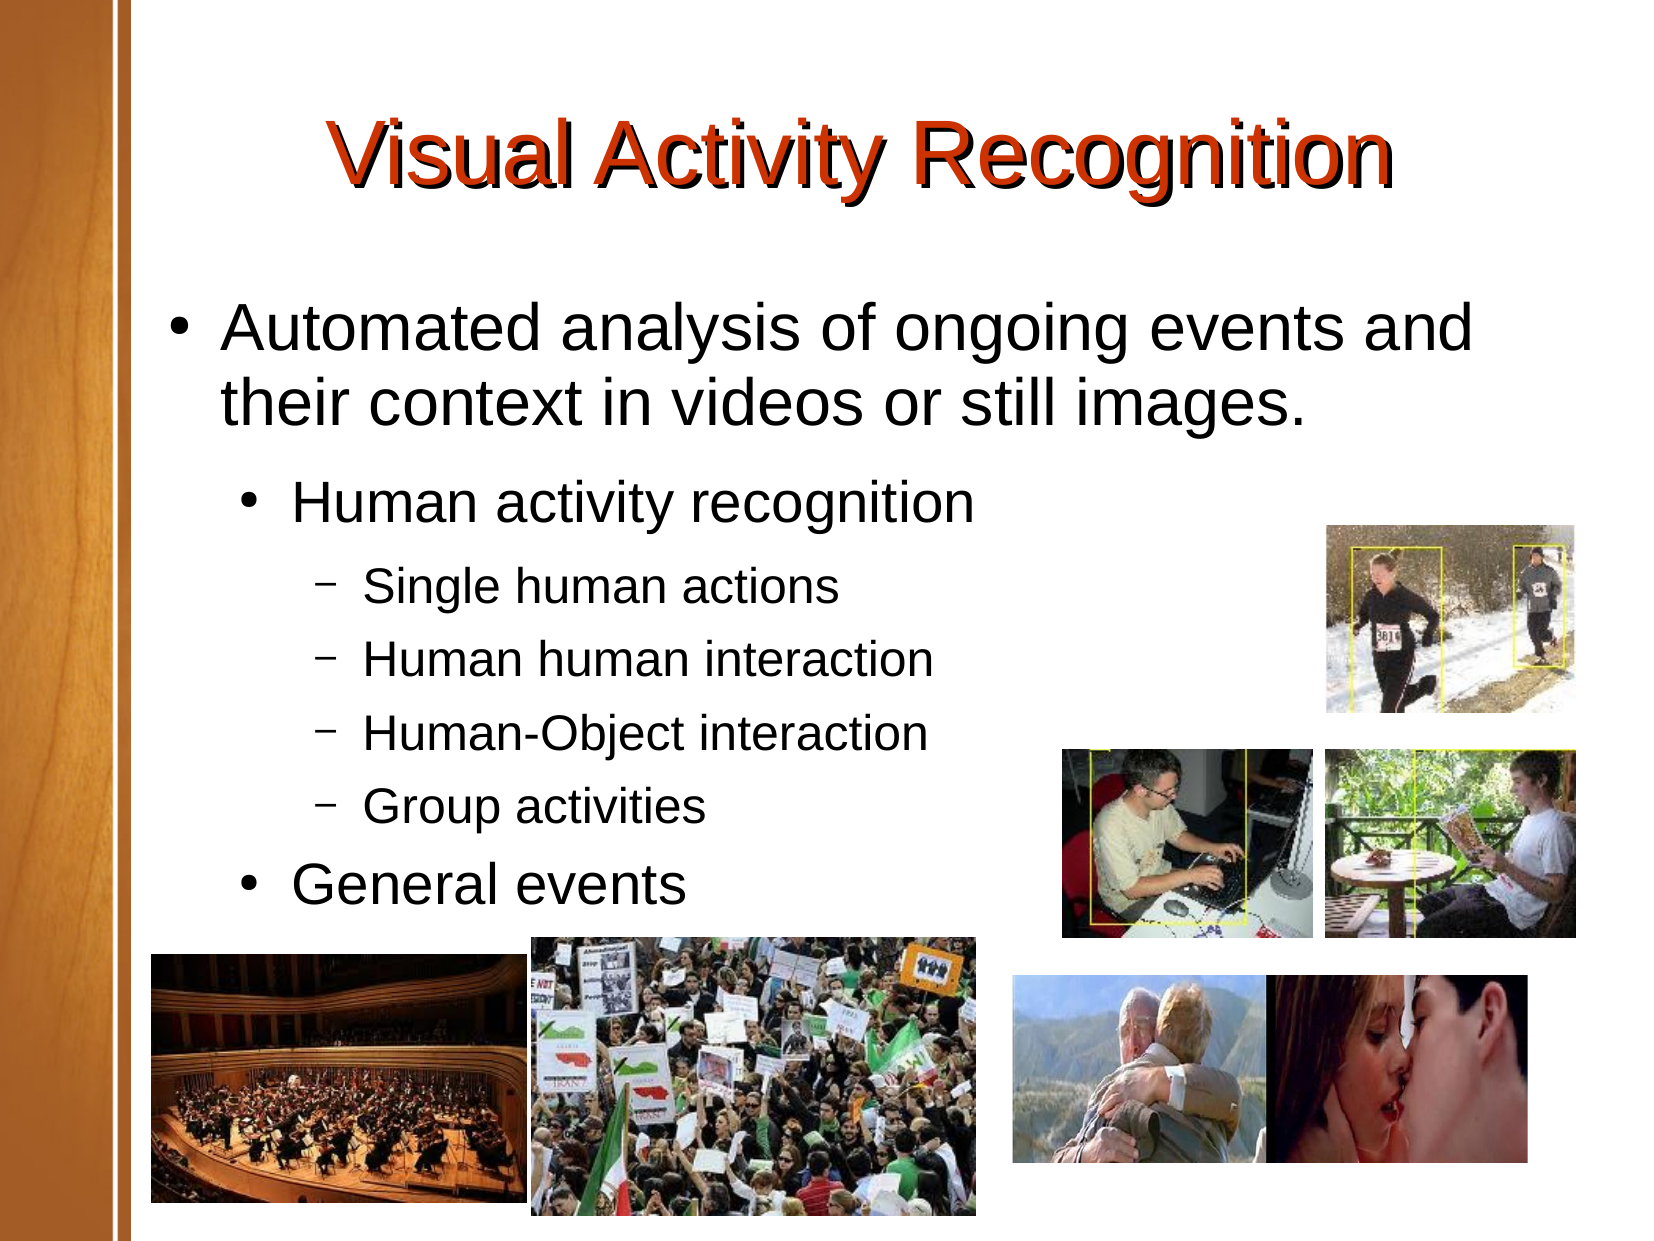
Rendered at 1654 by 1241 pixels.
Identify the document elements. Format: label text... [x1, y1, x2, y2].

picture [151, 954, 527, 1203]
picture [1325, 525, 1576, 713]
list Automated analysis of ongoing events and their context in videos or still images. Human activity recognition Single human actions Human human interaction Human-Object interaction Group activities General events [150, 290, 1571, 1094]
picture [1325, 749, 1576, 938]
picture [531, 937, 976, 1216]
title Visual Activity Recognition [150, 56, 1571, 250]
picture [0, 0, 131, 1241]
picture [1012, 975, 1528, 1163]
picture [1062, 749, 1313, 938]
